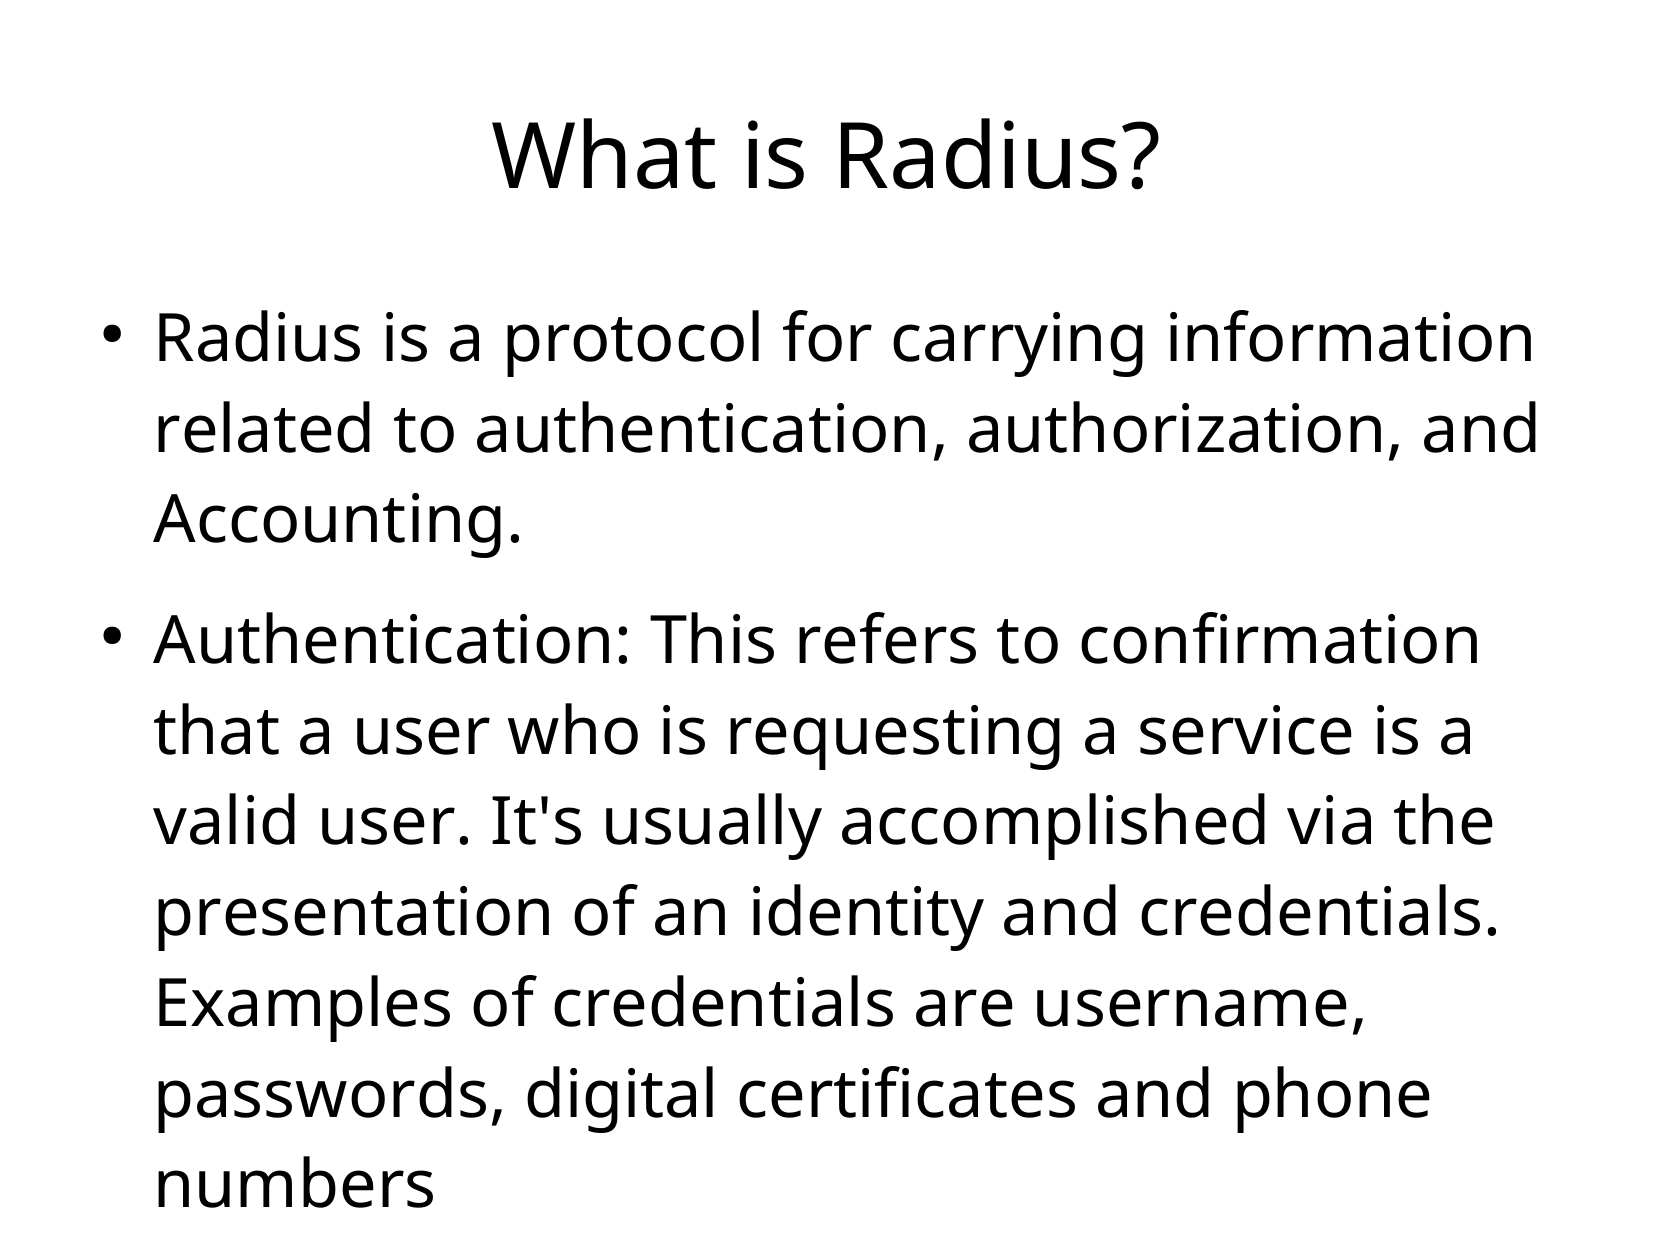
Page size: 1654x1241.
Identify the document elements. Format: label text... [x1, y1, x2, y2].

title What is Radius? [82, 49, 1571, 257]
list Radius is a protocol for carrying information related to authentication, authorization, and Accounting. Authentication: This refers to confirmation that a user who is requesting a service is a valid user. It's usually accomplished via the presentation of an identity and credentials. Examples of credentials are username, passwords, digital certificates and phone numbers [82, 290, 1571, 1109]
